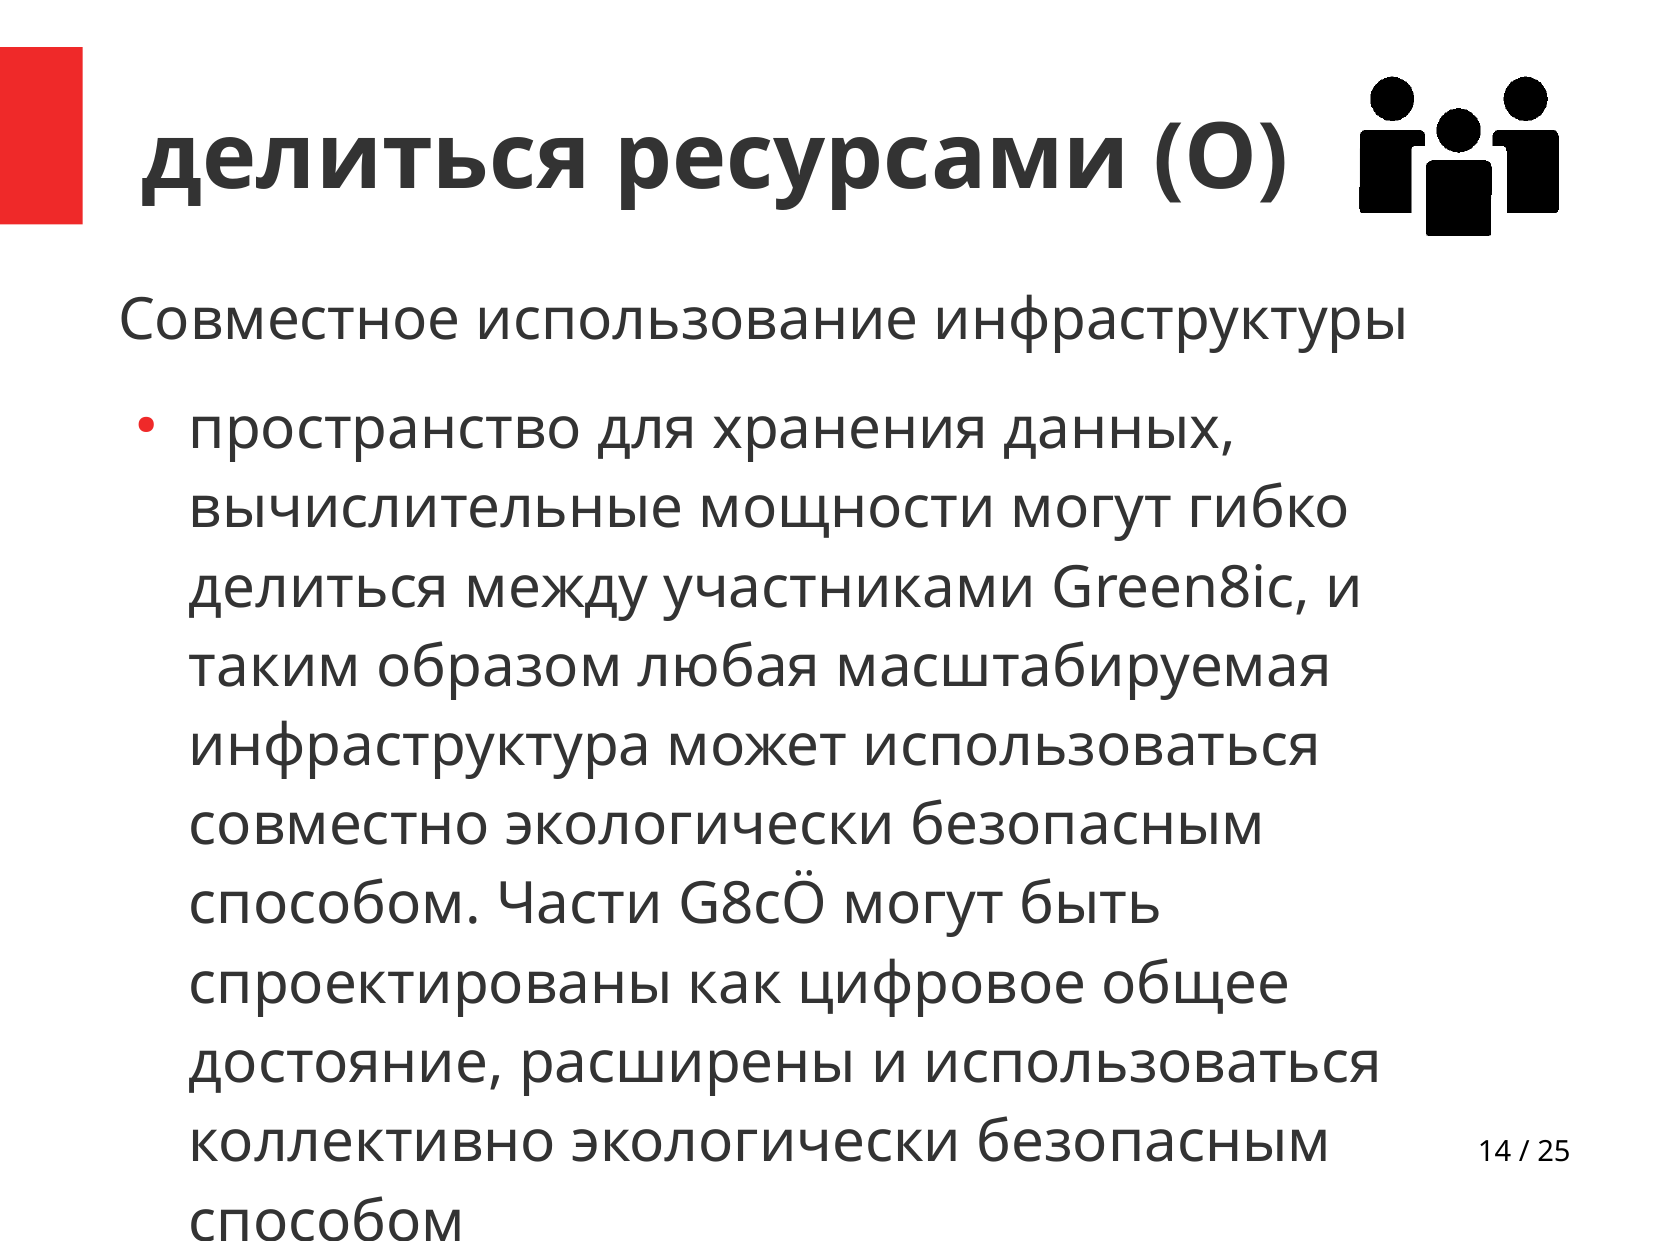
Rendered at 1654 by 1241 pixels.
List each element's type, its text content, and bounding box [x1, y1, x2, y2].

title делиться ресурсами (O) [118, 49, 1571, 257]
picture [1340, 64, 1577, 249]
list Совместное использование инфраструктуры пространство для хранения данных, вычислительные мощности могут гибко делиться между участниками Green8ic, и таким образом любая масштабируемая инфраструктура может использоваться совместно экологически безопасным способом. Части G8cÖ могут быть спроектированы как цифровое общее достояние, расширены и использоваться коллективно экологически безопасным способом [118, 277, 1536, 1081]
